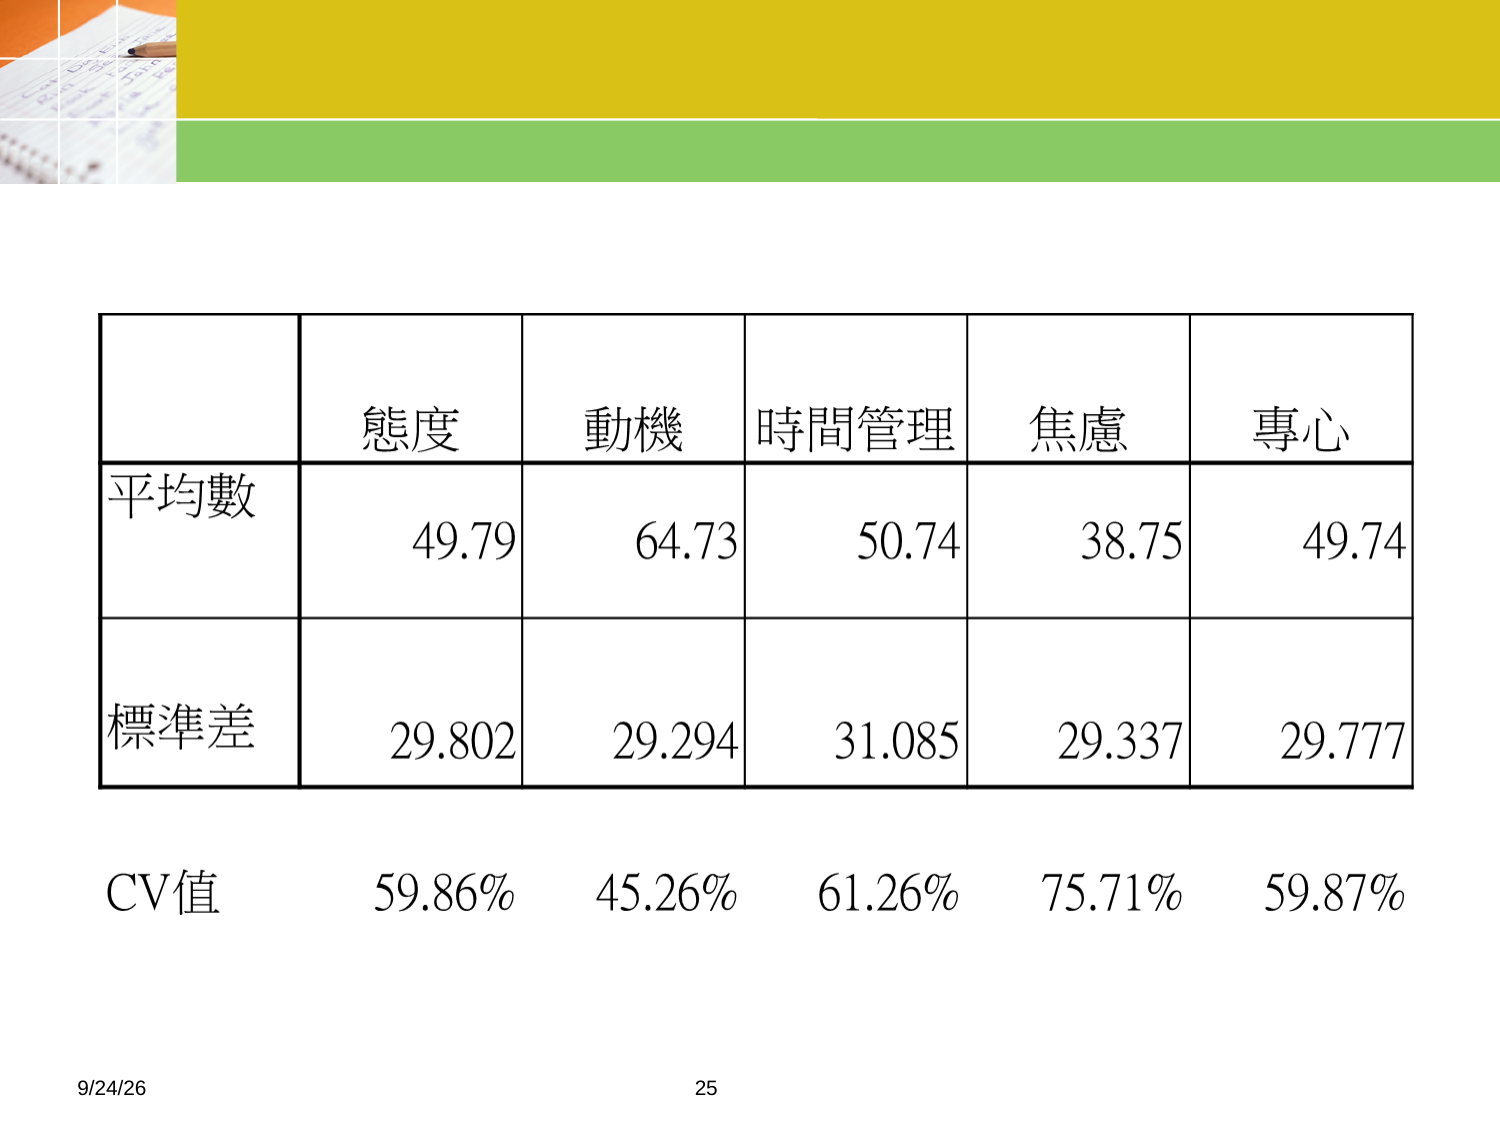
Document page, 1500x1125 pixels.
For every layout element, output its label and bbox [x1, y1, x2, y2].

text_box [62, 1067, 376, 1111]
text_box [637, 1067, 775, 1111]
picture [76, 313, 1437, 998]
